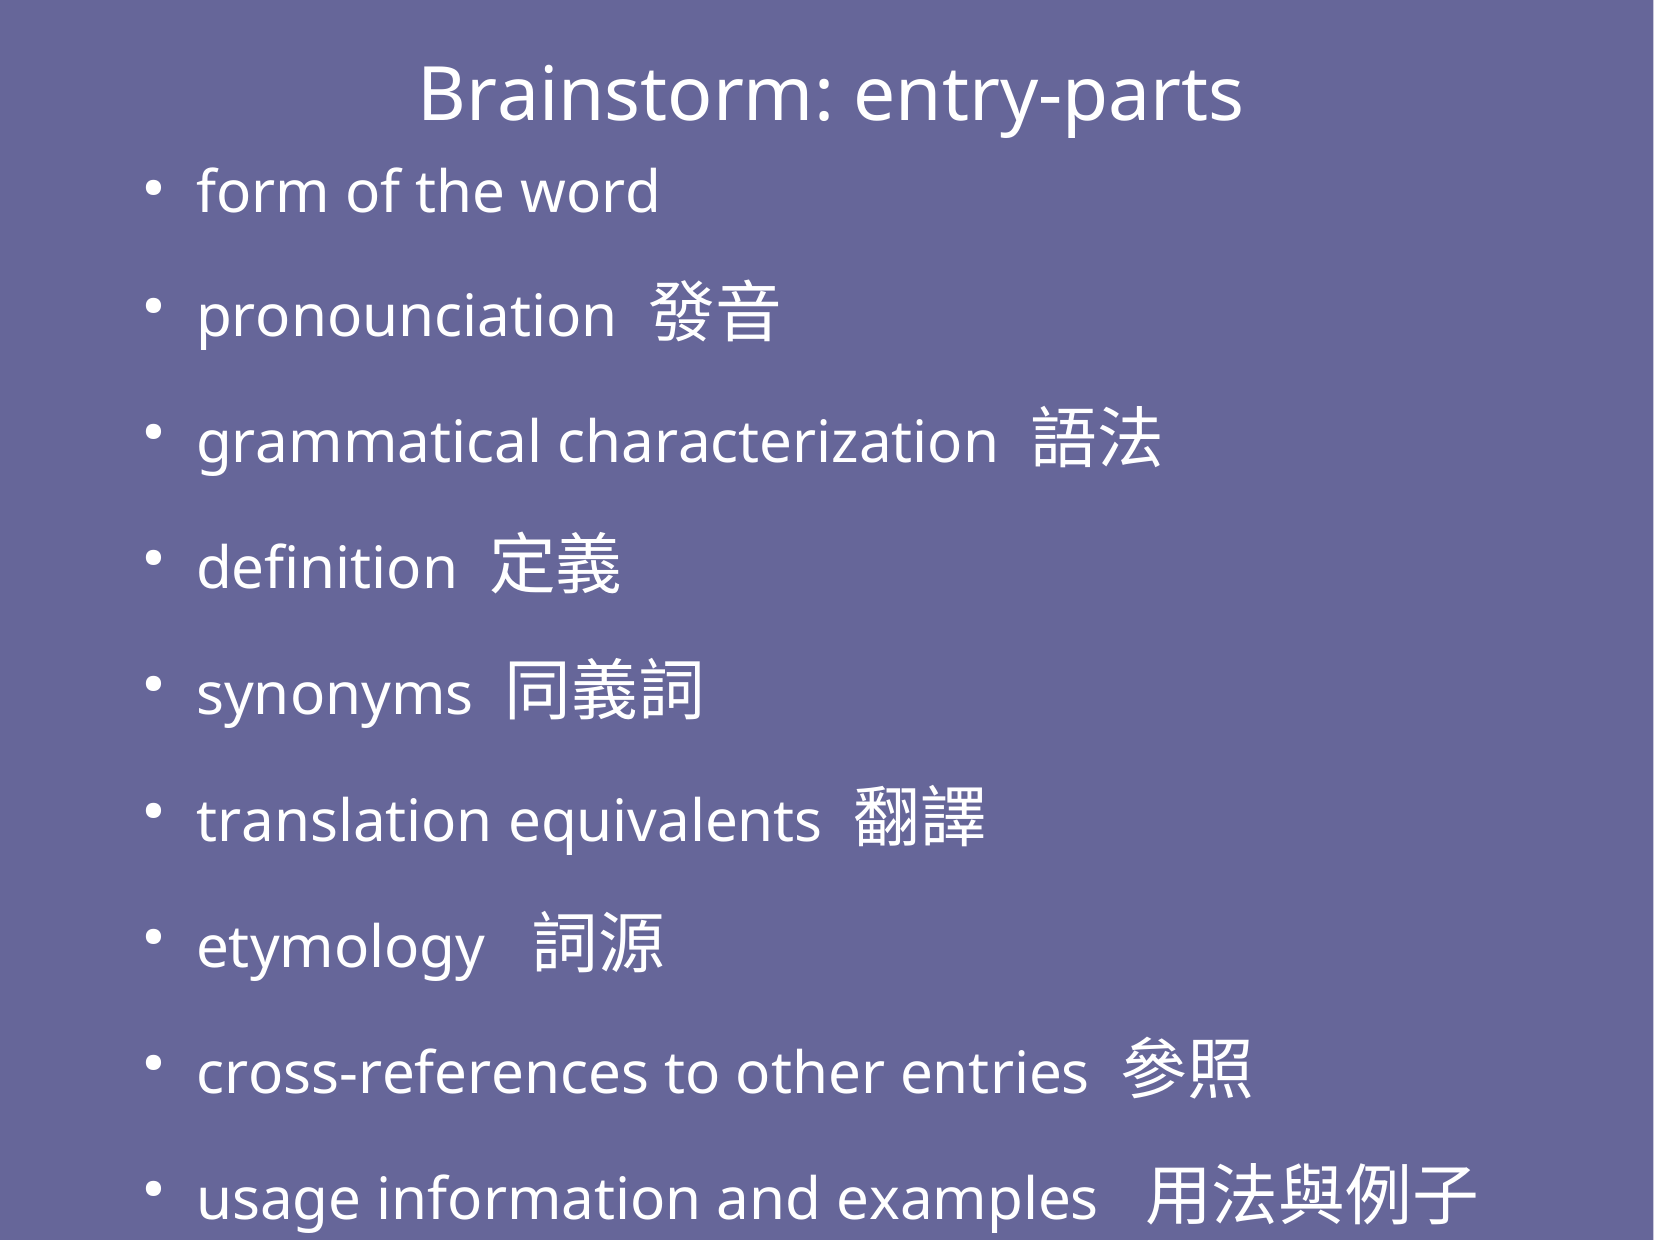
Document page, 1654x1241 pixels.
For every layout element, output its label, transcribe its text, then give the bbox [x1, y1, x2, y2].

list form of the word pronounciation 發音 grammatical characterization 語法 definition 定義 synonyms 同義詞 translation equivalents 翻譯 etymology 詞源 cross-references to other entries 參照 usage information and examples 用法與例子 [125, 150, 1538, 1201]
title Brainstorm: entry-parts [125, 0, 1538, 150]
